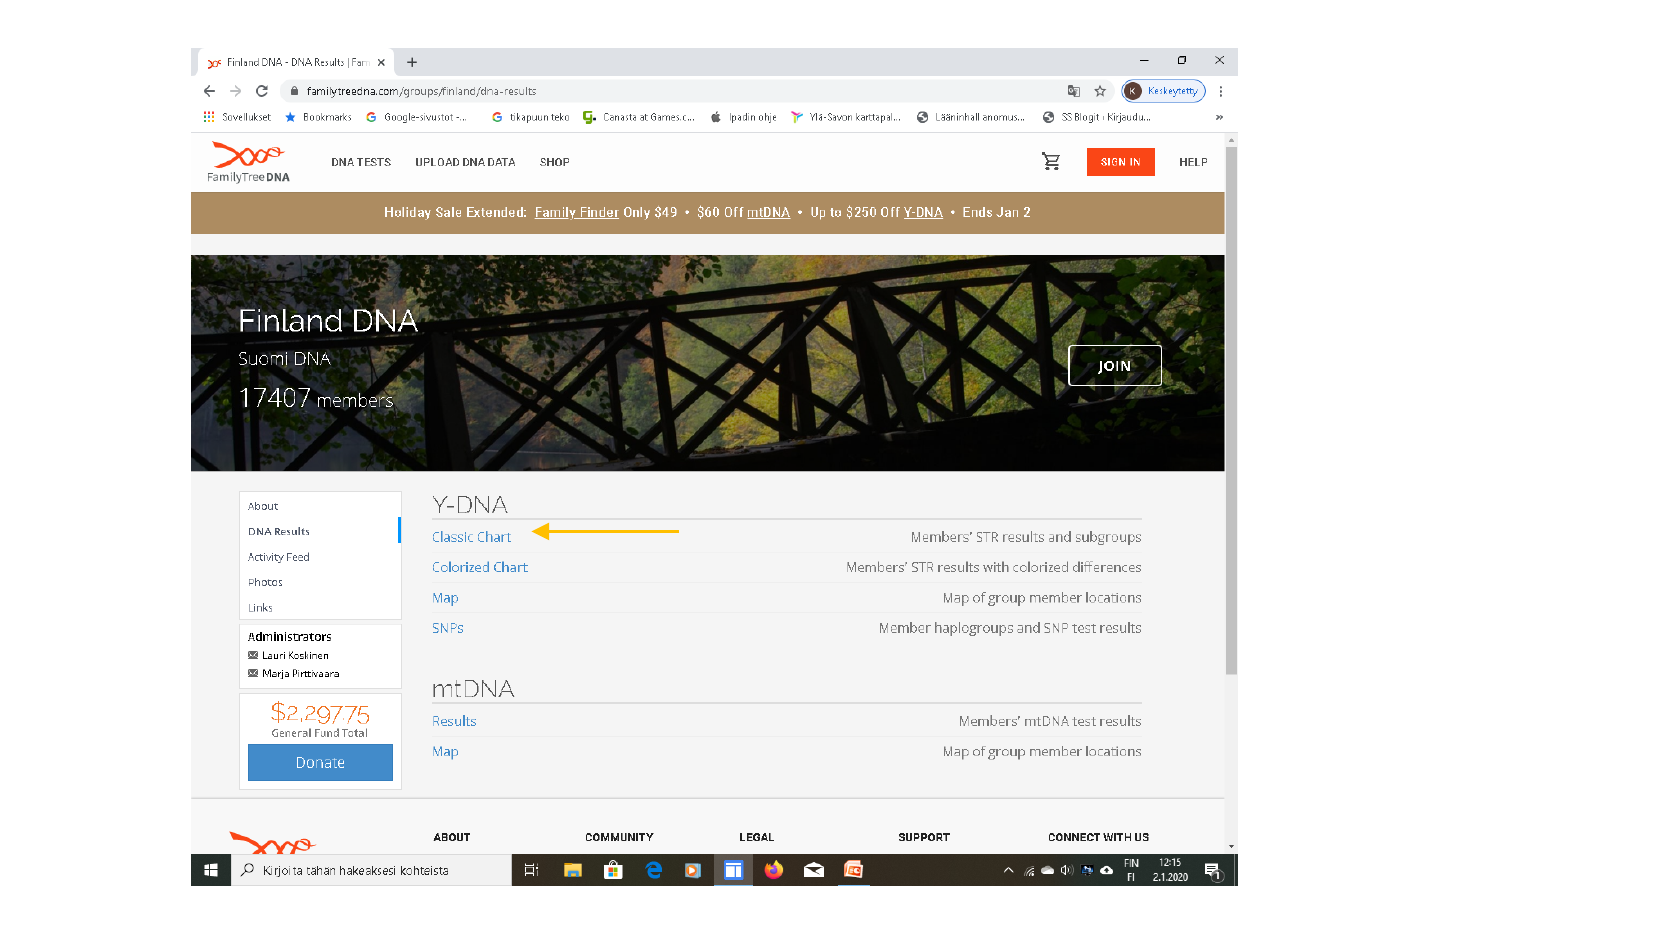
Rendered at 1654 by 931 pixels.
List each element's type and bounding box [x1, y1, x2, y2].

picture [191, 48, 1238, 886]
